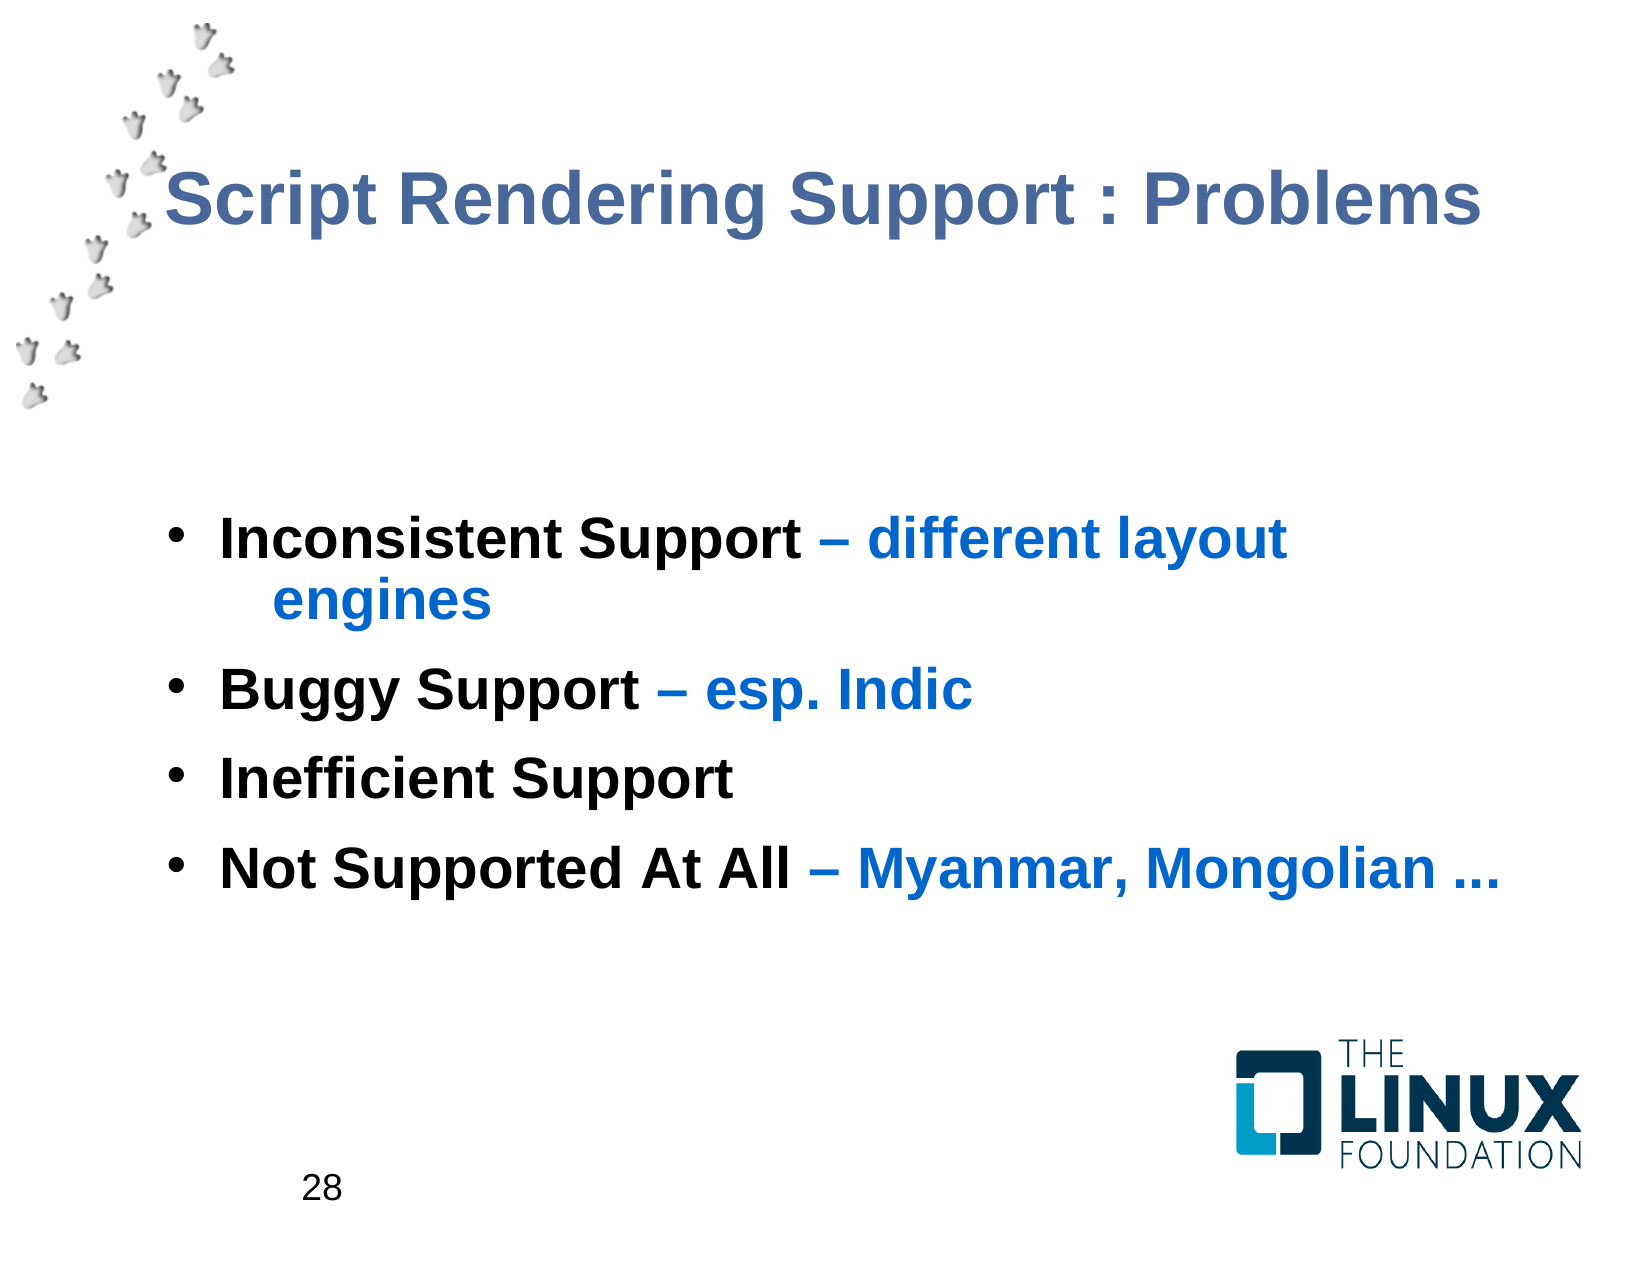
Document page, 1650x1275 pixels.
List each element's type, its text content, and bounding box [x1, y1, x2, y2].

picture [16, 23, 235, 430]
title Script Rendering Support : Problems [135, 104, 1515, 299]
list Inconsistent Support – different layout engines Buggy Support – esp. Indic Inefficient Support Not Supported At All – Myanmar, Mongolian ... [131, 510, 1519, 846]
picture [1216, 1012, 1613, 1200]
